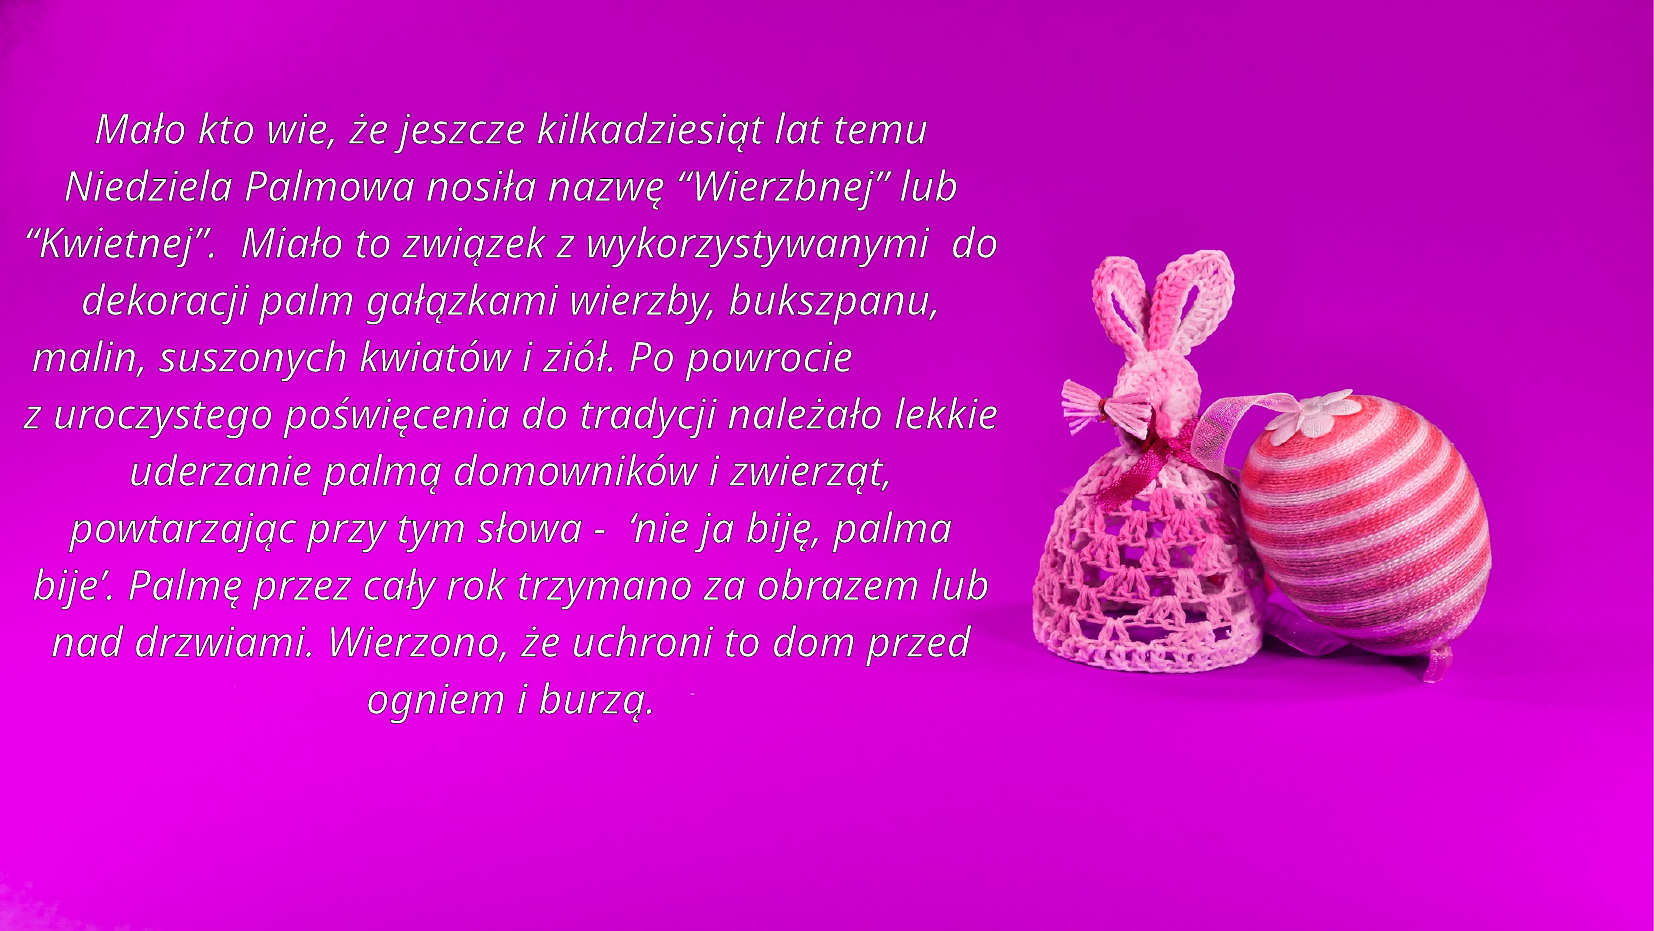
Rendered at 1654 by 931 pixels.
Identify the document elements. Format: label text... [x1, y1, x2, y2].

text_box Mało kto wie, że jeszcze kilkadziesiąt lat temu Niedziela Palmowa nosiła nazwę “Wierzbnej” lub “Kwietnej”. Miało to związek z wykorzystywanymi do dekoracji palm gałązkami wierzby, bukszpanu, malin, suszonych kwiatów i ziół. Po powrocie z uroczystego poświęcenia do tradycji należało lekkie uderzanie palmą domowników i zwierząt, powtarzając przy tym słowa - ‘nie ja biję, palma bije’. Palmę przez cały rok trzymano za obrazem lub nad drzwiami. Wierzono, że uchroni to dom przed ogniem i burzą. [7, 40, 1015, 749]
picture [0, 0, 1654, 931]
